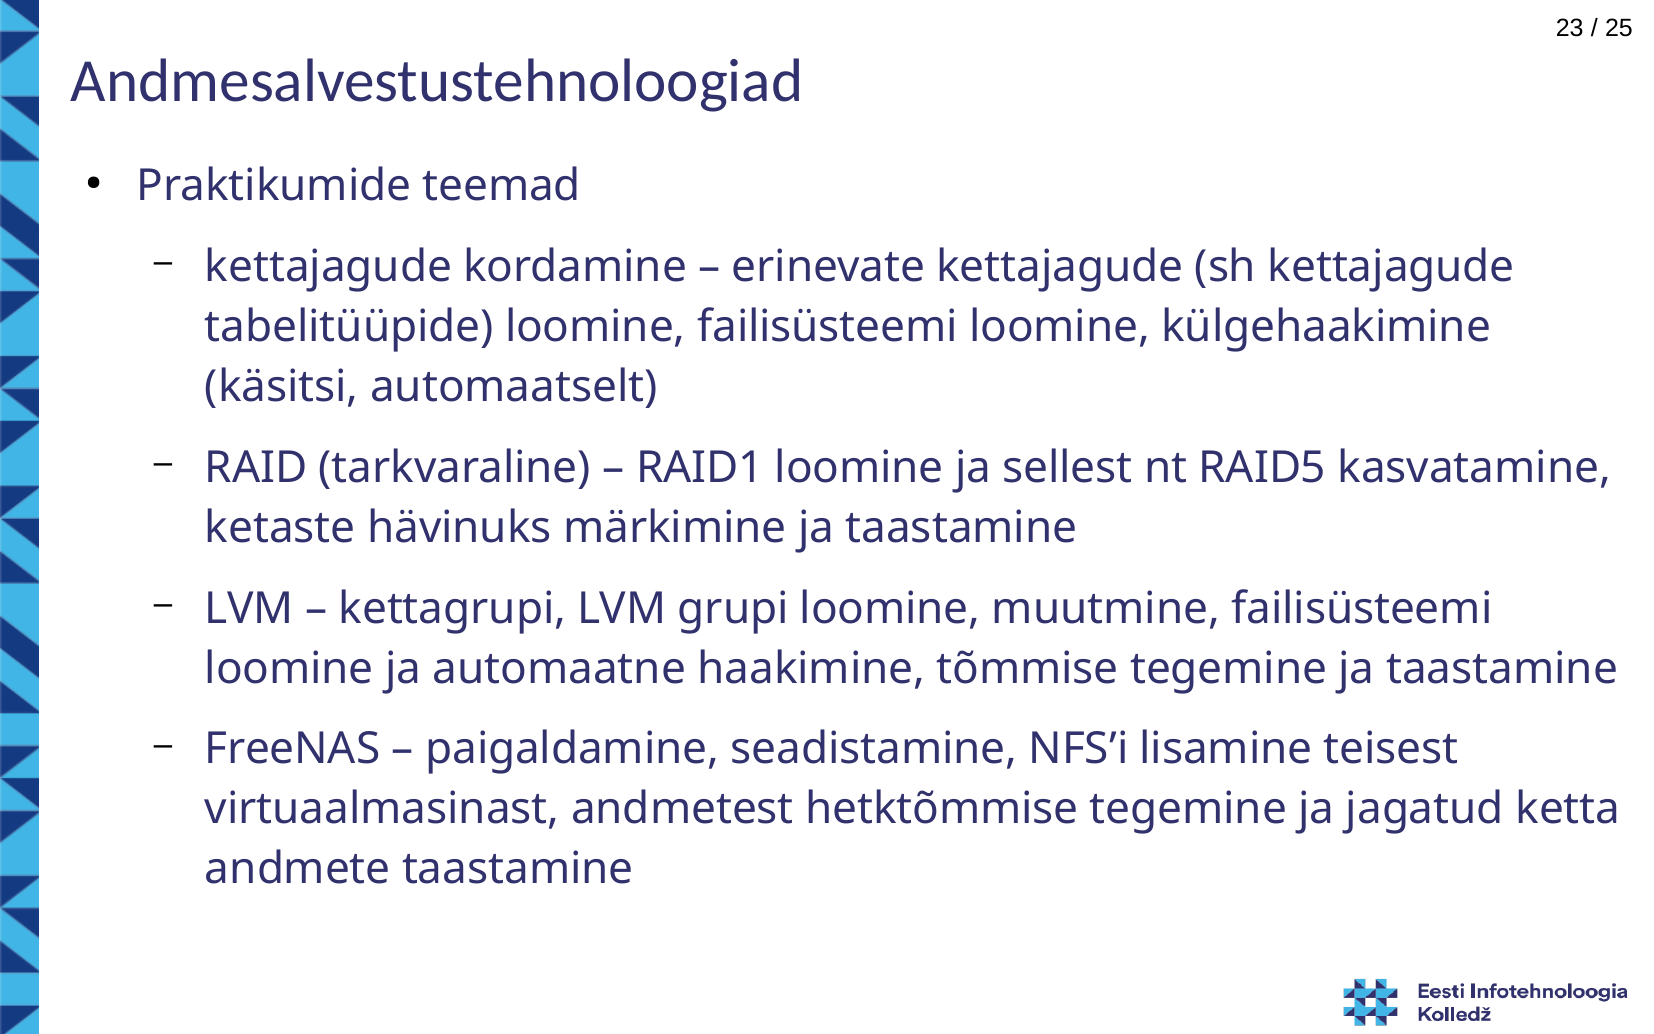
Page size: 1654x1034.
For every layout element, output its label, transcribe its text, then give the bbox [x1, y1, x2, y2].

list Praktikumide teemad kettajagude kordamine – erinevate kettajagude (sh kettajagude tabelitüüpide) loomine, failisüsteemi loomine, külgehaakimine (käsitsi, automaatselt) RAID (tarkvaraline) – RAID1 loomine ja sellest nt RAID5 kasvatamine, ketaste hävinuks märkimine ja taastamine LVM – kettagrupi, LVM grupi loomine, muutmine, failisüsteemi loomine ja automaatne haakimine, tõmmise tegemine ja taastamine FreeNAS – paigaldamine, seadistamine, NFS’i lisamine teisest virtuaalmasinast, andmetest hetktõmmise tegemine ja jagatud ketta andmete taastamine [68, 153, 1630, 957]
title Andmesalvestustehnoloogiad [70, 41, 1630, 130]
